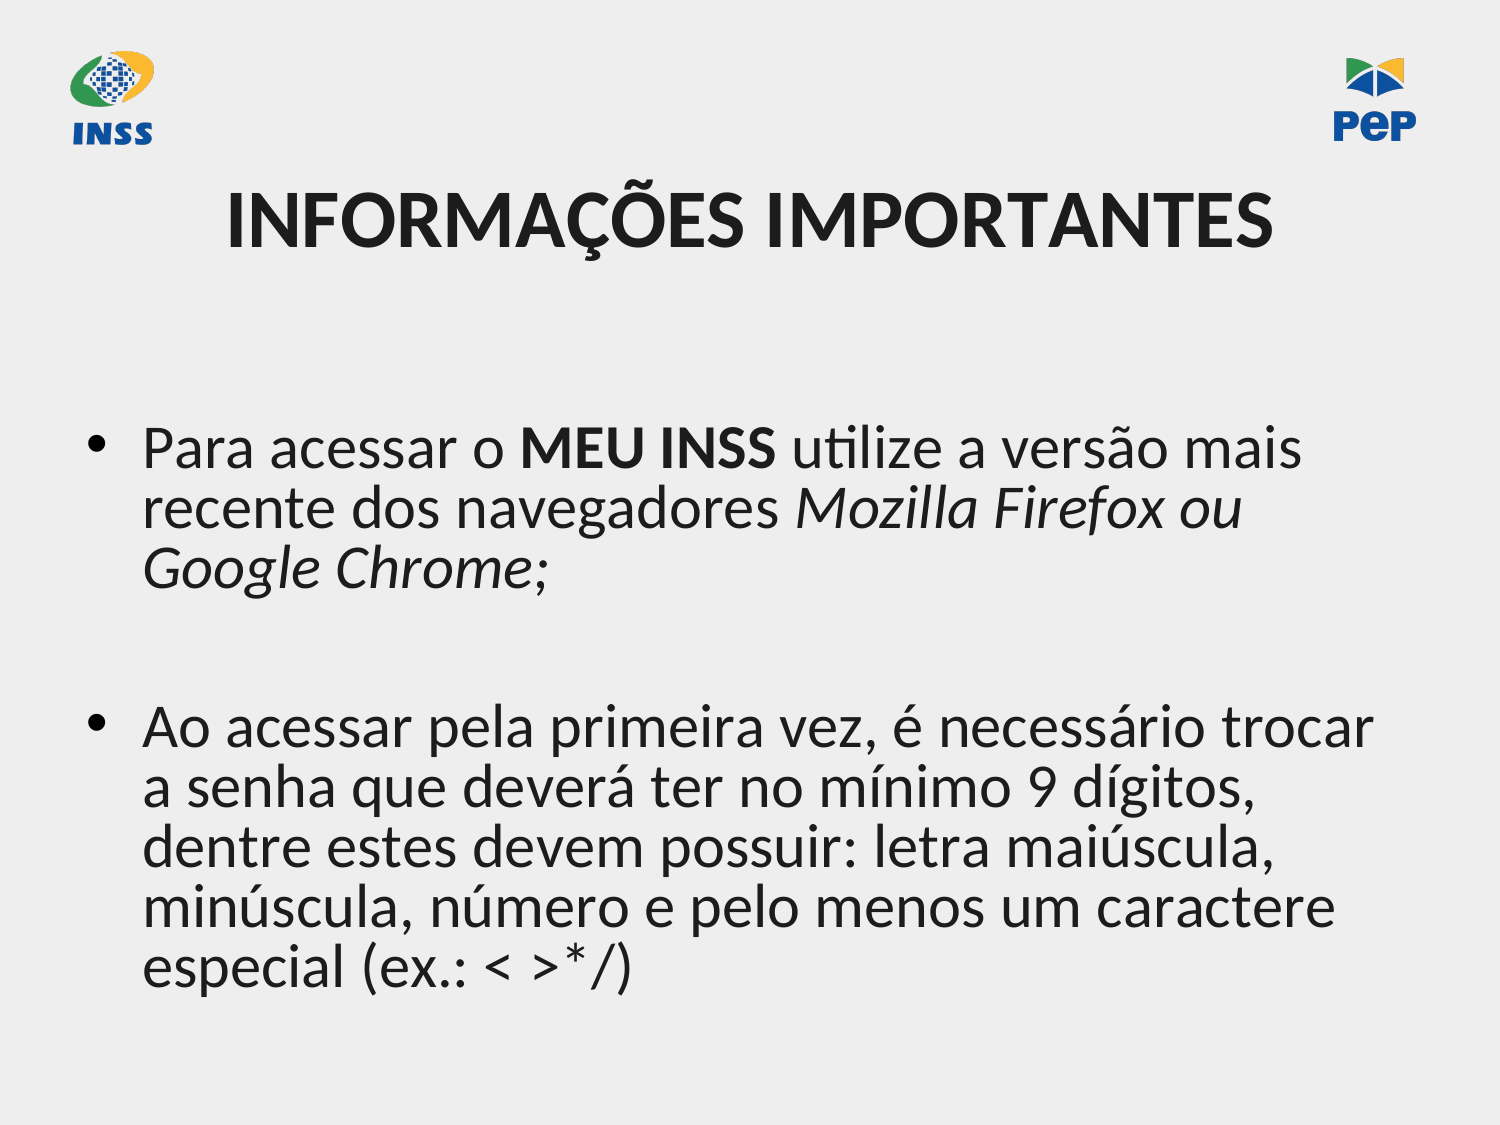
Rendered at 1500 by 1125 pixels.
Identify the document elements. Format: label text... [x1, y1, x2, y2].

picture [70, 51, 154, 145]
title INFORMAÇÕES IMPORTANTES [75, 145, 1426, 284]
list Para acessar o MEU INSS utilize a versão mais recente dos navegadores Mozilla Firefox ou Google Chrome; Ao acessar pela primeira vez, é necessário trocar a senha que deverá ter no mínimo 9 dígitos, dentre estes devem possuir: letra maiúscula, minúscula, número e pelo menos um caractere especial (ex.: < >*/) [70, 413, 1421, 1028]
picture [1334, 58, 1416, 141]
